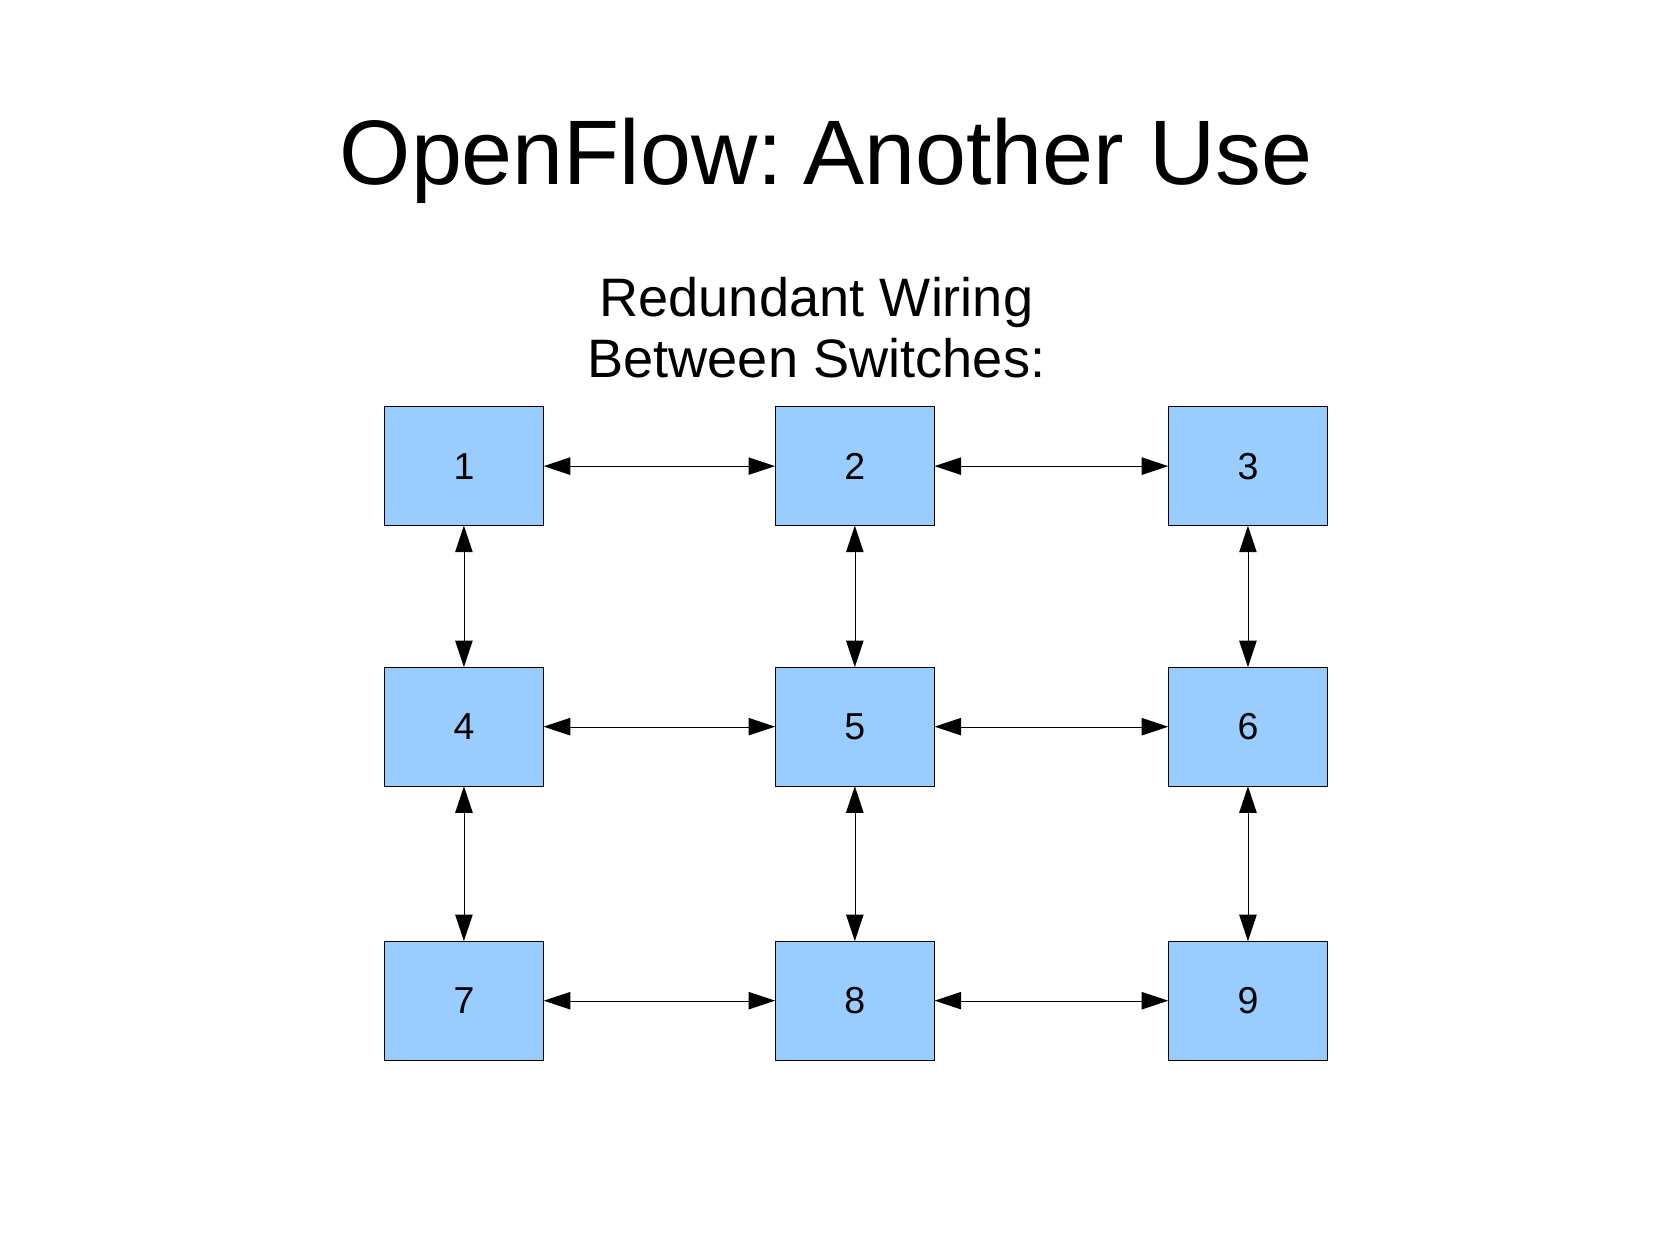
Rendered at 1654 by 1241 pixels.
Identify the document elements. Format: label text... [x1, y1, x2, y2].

text_box 5 [775, 667, 935, 787]
text_box 9 [1168, 941, 1328, 1061]
text_box 8 [775, 941, 935, 1061]
text_box 2 [775, 406, 935, 526]
title OpenFlow: Another Use [82, 56, 1571, 250]
text_box 7 [384, 941, 544, 1061]
text_box 6 [1168, 667, 1328, 787]
text_box 1 [384, 406, 544, 526]
text_box 4 [384, 667, 544, 787]
text_box Redundant Wiring Between Switches: [471, 260, 1162, 397]
text_box 3 [1168, 406, 1328, 526]
